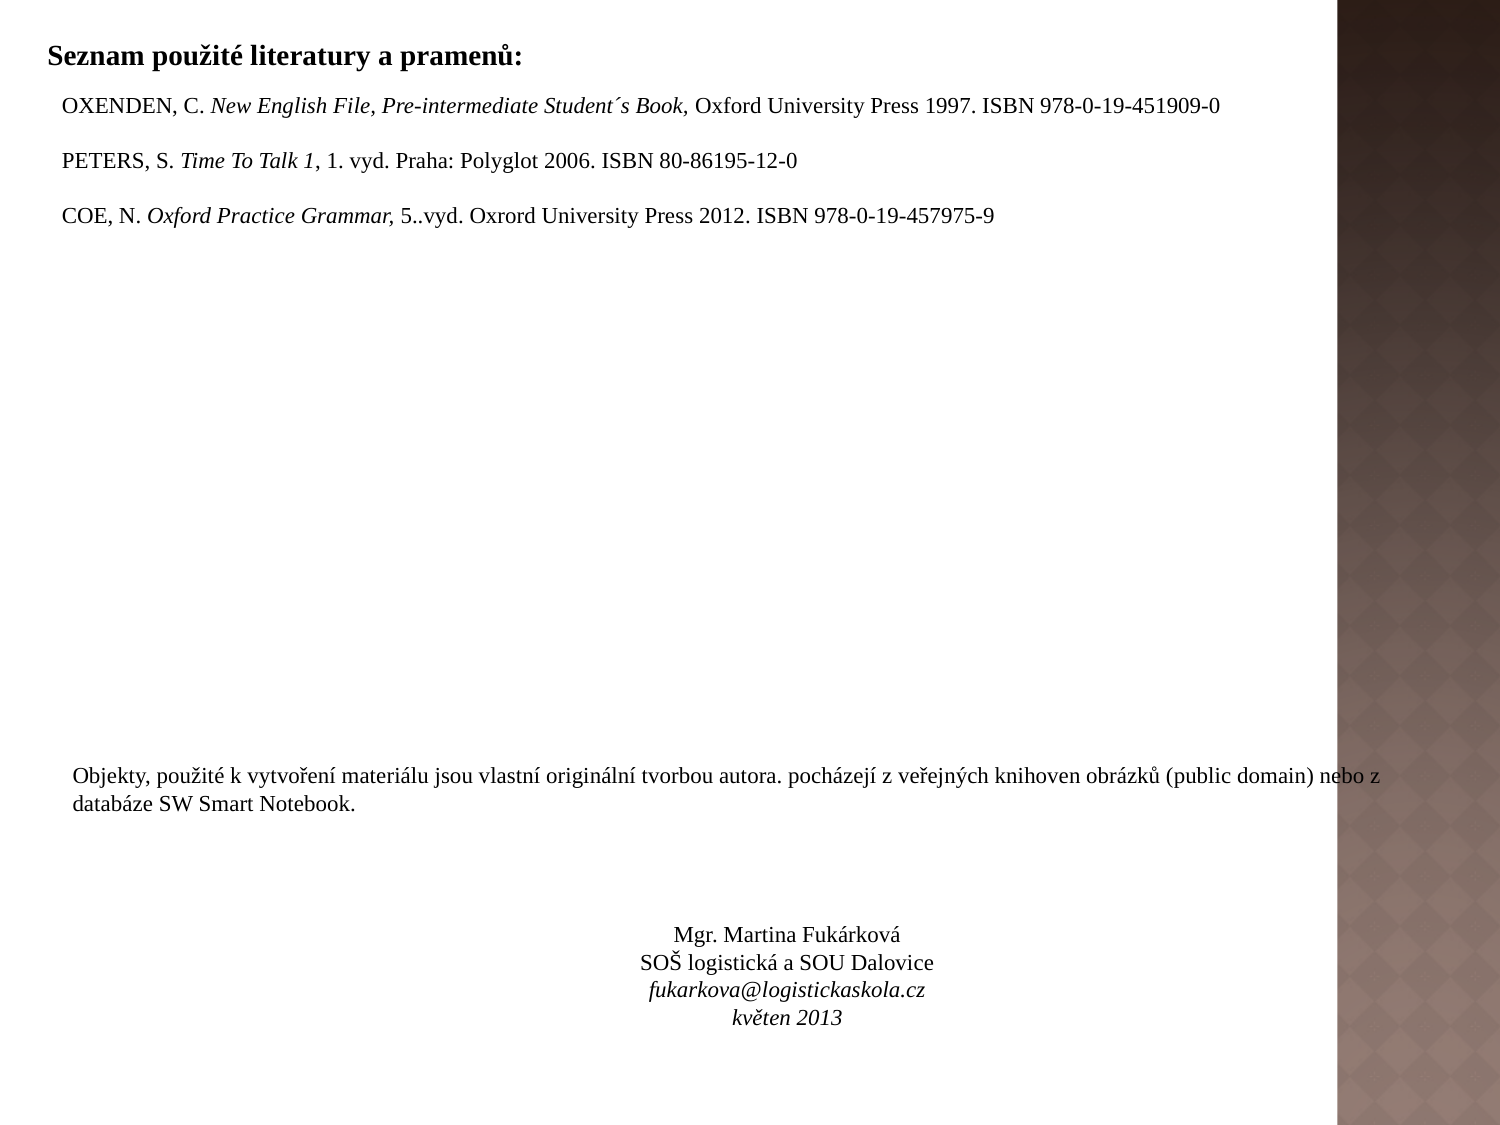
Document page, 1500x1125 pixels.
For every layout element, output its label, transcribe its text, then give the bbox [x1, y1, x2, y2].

text_box Objekty, použité k vytvoření materiálu jsou vlastní originální tvorbou autora. pocházejí z veřejných knihoven obrázků (public domain) nebo z databáze SW Smart Notebook. [58, 753, 1442, 823]
text_box Mgr. Martina Fukárková SOŠ logistická a SOU Dalovice fukarkova@logistickaskola.cz květen 2013 [494, 913, 1080, 1041]
text_box Seznam použité literatury a pramenů: [33, 29, 762, 79]
text_box OXENDEN, C. New English File, Pre-intermediate Student´s Book, Oxford University Press 1997. ISBN 978-0-19-451909-0 PETERS, S. Time To Talk 1, 1. vyd. Praha: Polyglot 2006. ISBN 80-86195-12-0 COE, N. Oxford Practice Grammar, 5..vyd. Oxrord University Press 2012. ISBN 978-0-19-457975-9 [48, 84, 1306, 320]
